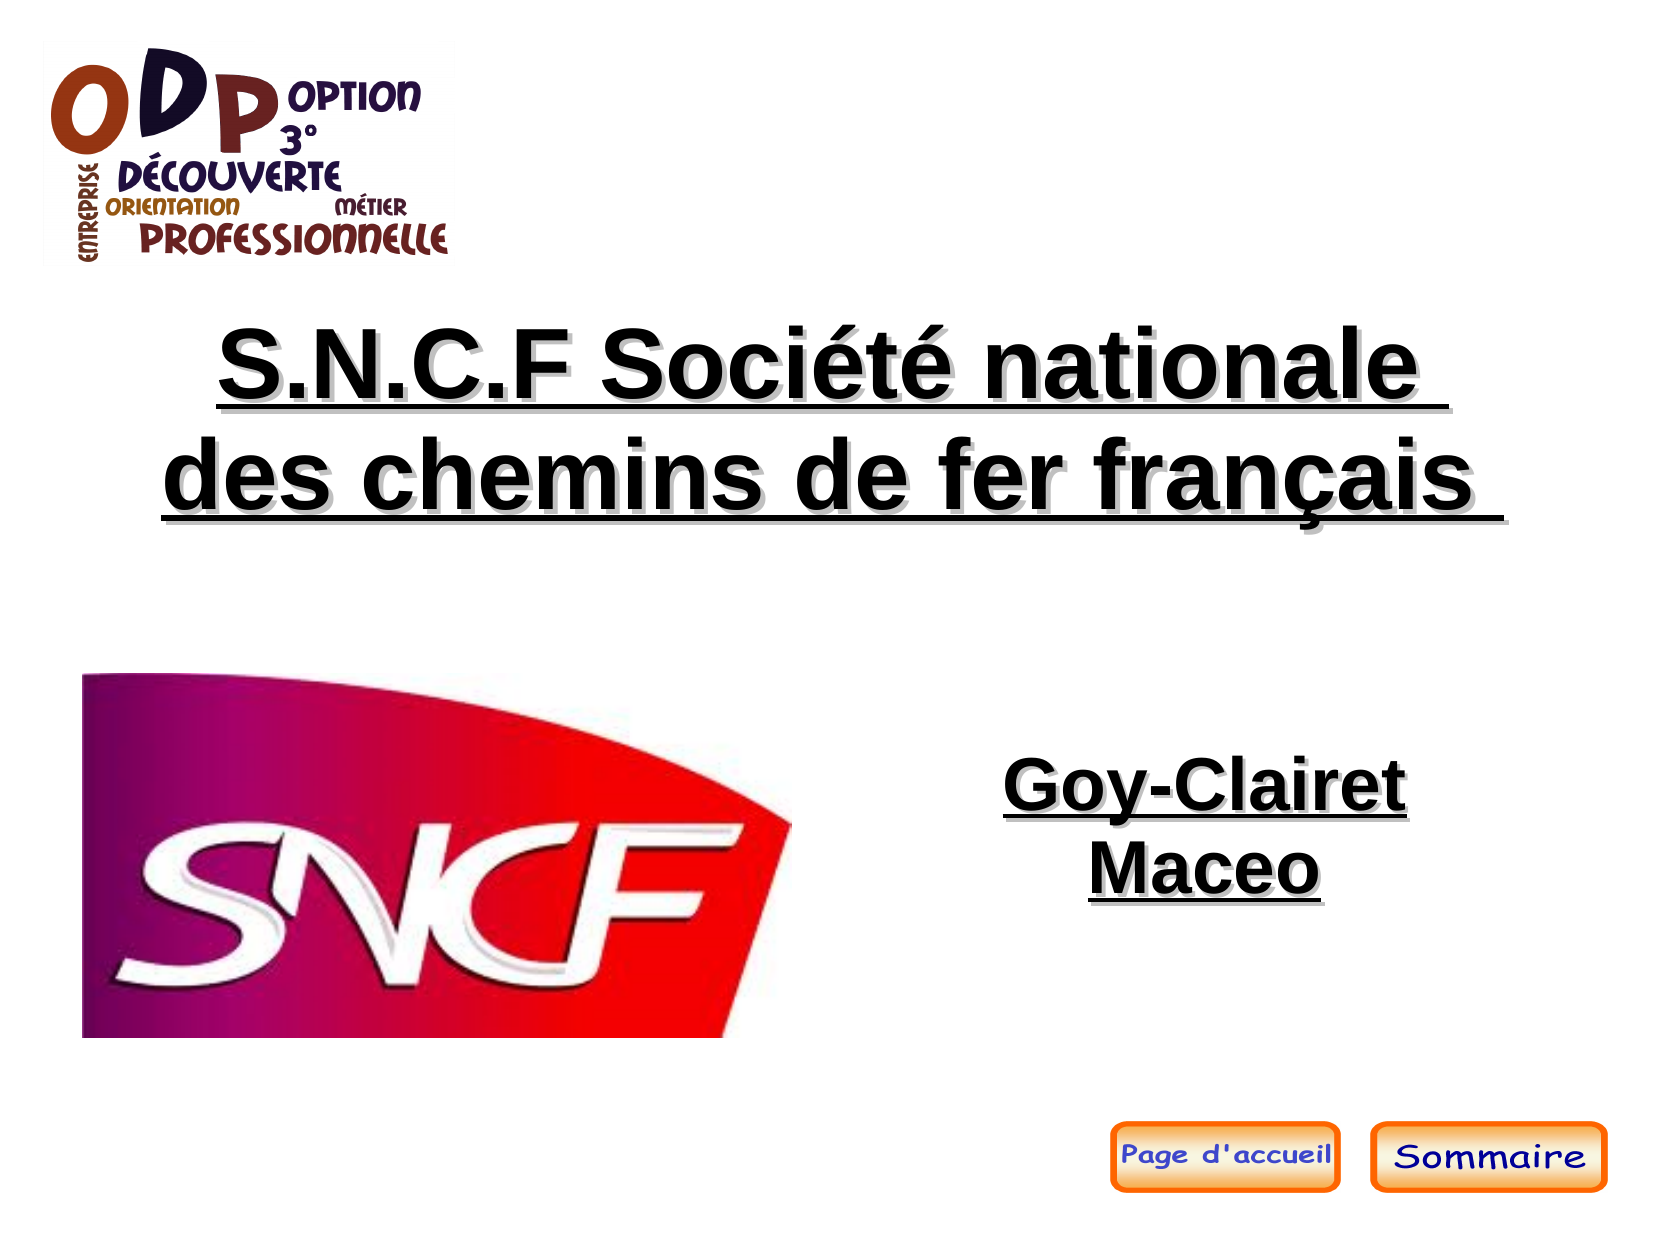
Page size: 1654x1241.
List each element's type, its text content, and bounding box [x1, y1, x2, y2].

subtitle S.N.C.F Société nationale des chemins de fer français [82, 307, 1583, 532]
picture [1370, 1121, 1608, 1193]
picture [82, 673, 792, 1038]
picture [43, 41, 455, 266]
picture [1110, 1121, 1341, 1193]
text_box Goy-Clairet Maceo [814, 531, 1595, 1121]
